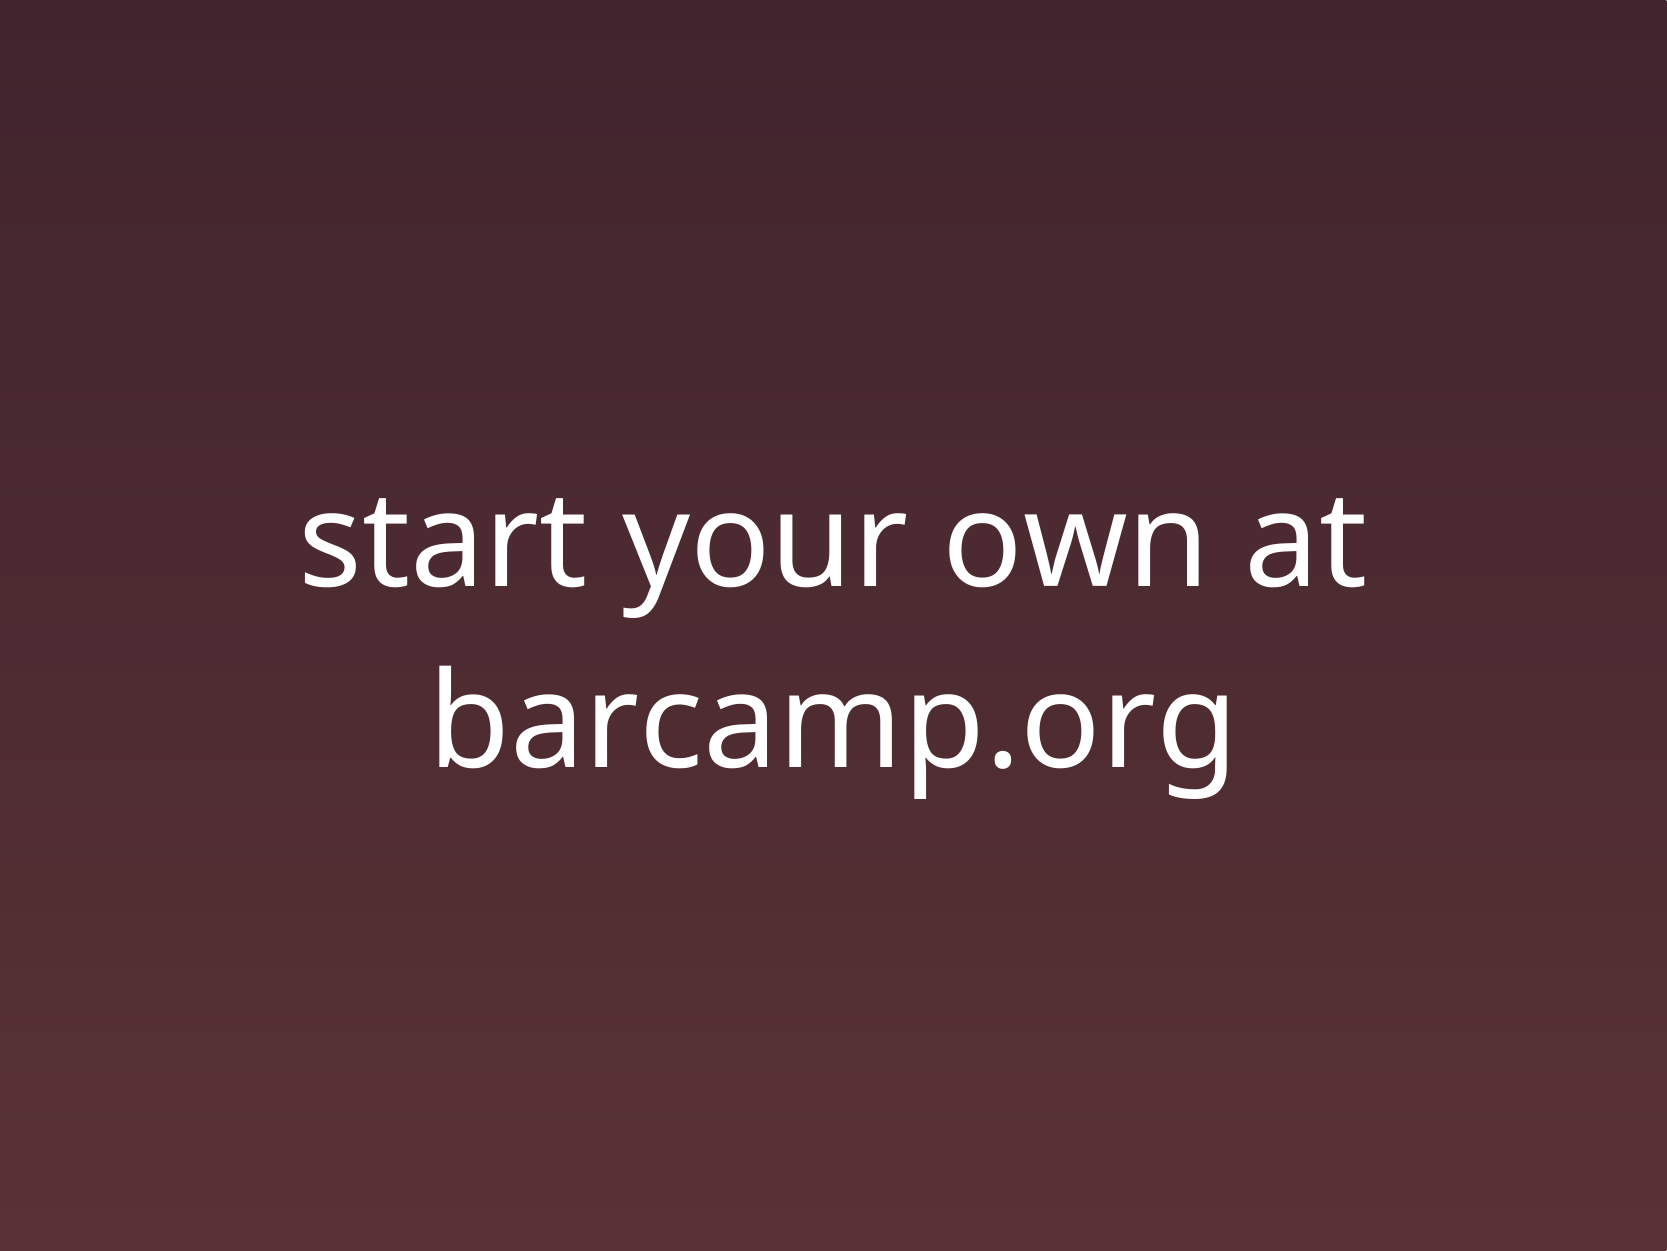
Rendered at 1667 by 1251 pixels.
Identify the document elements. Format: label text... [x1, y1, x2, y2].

title start your own at barcamp.org [162, 381, 1505, 869]
